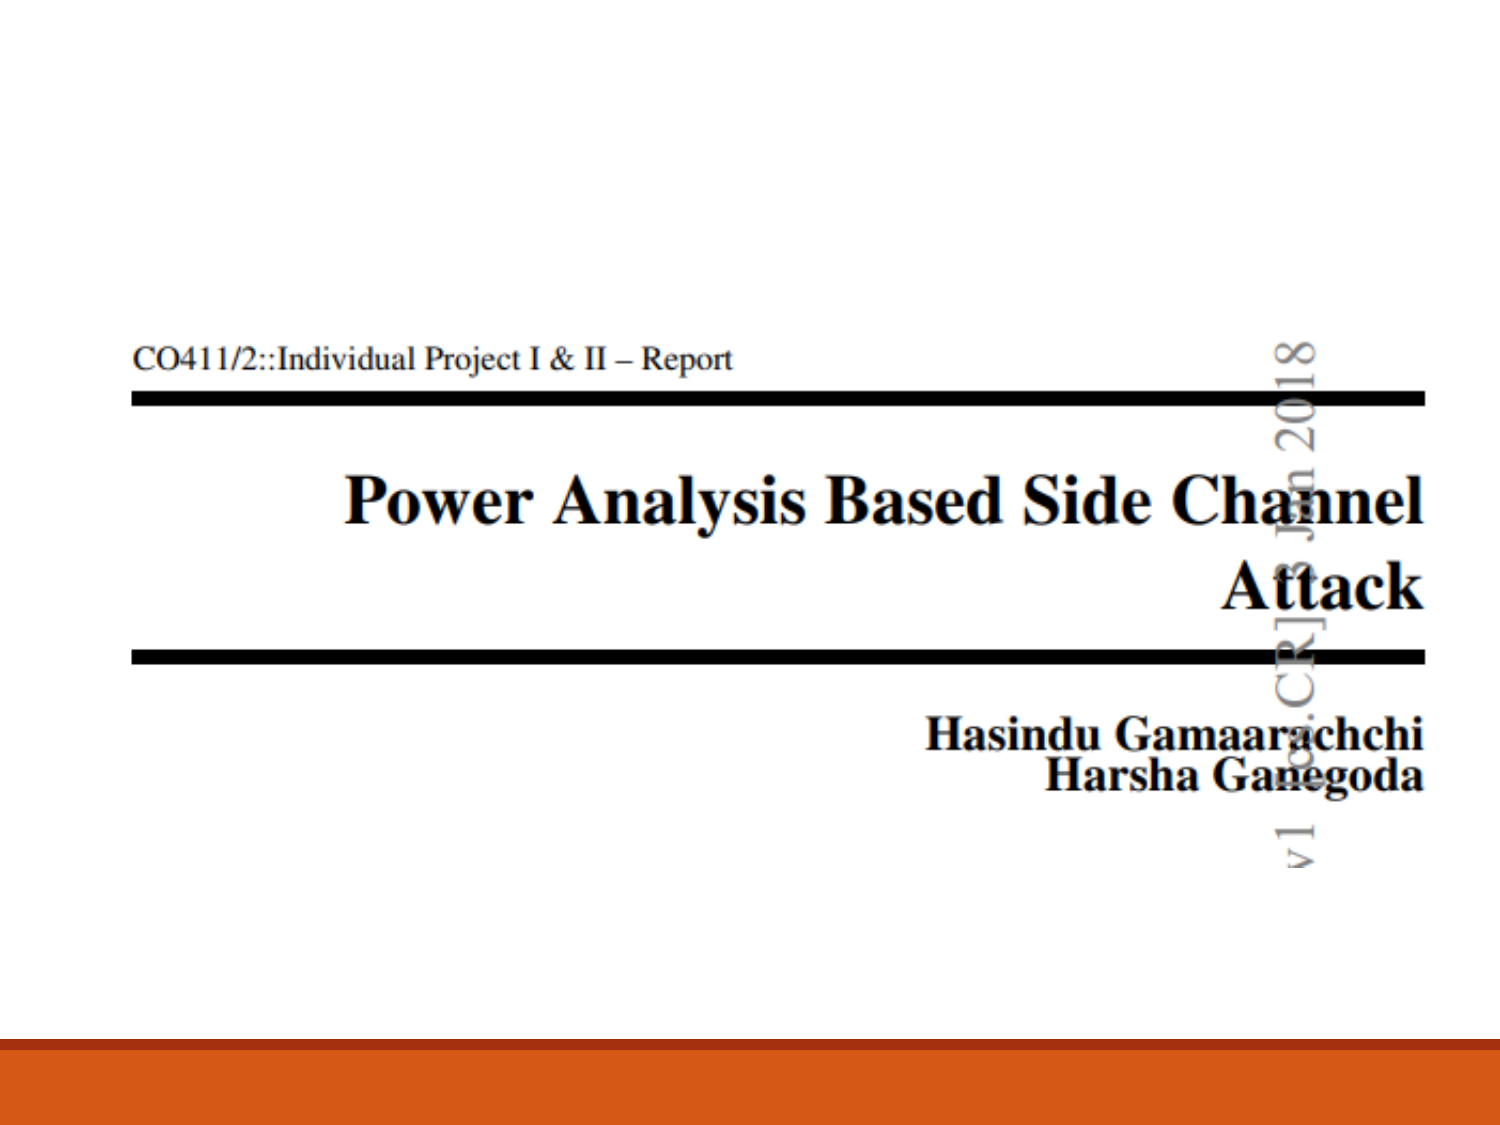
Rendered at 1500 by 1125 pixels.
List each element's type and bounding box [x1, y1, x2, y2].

picture [6, 257, 1494, 868]
